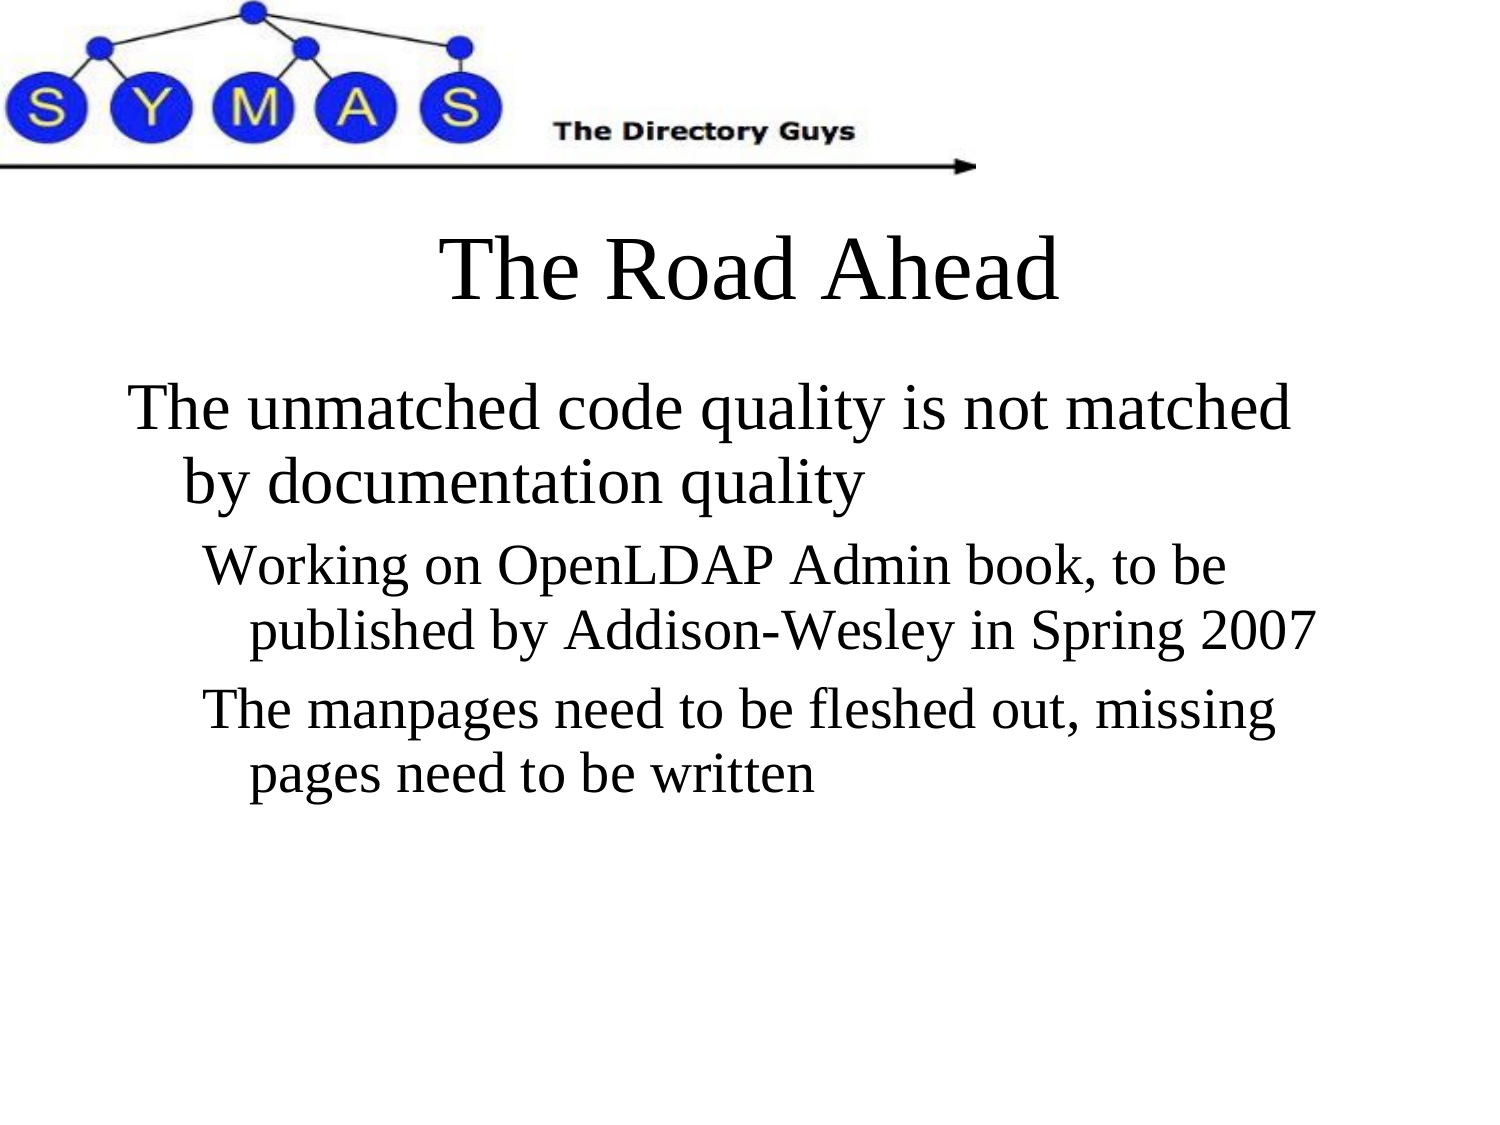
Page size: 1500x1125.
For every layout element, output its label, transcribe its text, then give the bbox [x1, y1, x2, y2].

picture [0, 0, 976, 188]
list The unmatched code quality is not matched by documentation quality Working on OpenLDAP Admin book, to be published by Addison-Wesley in Spring 2007 The manpages need to be fleshed out, missing pages need to be written [112, 362, 1388, 1038]
title The Road Ahead [112, 187, 1388, 351]
